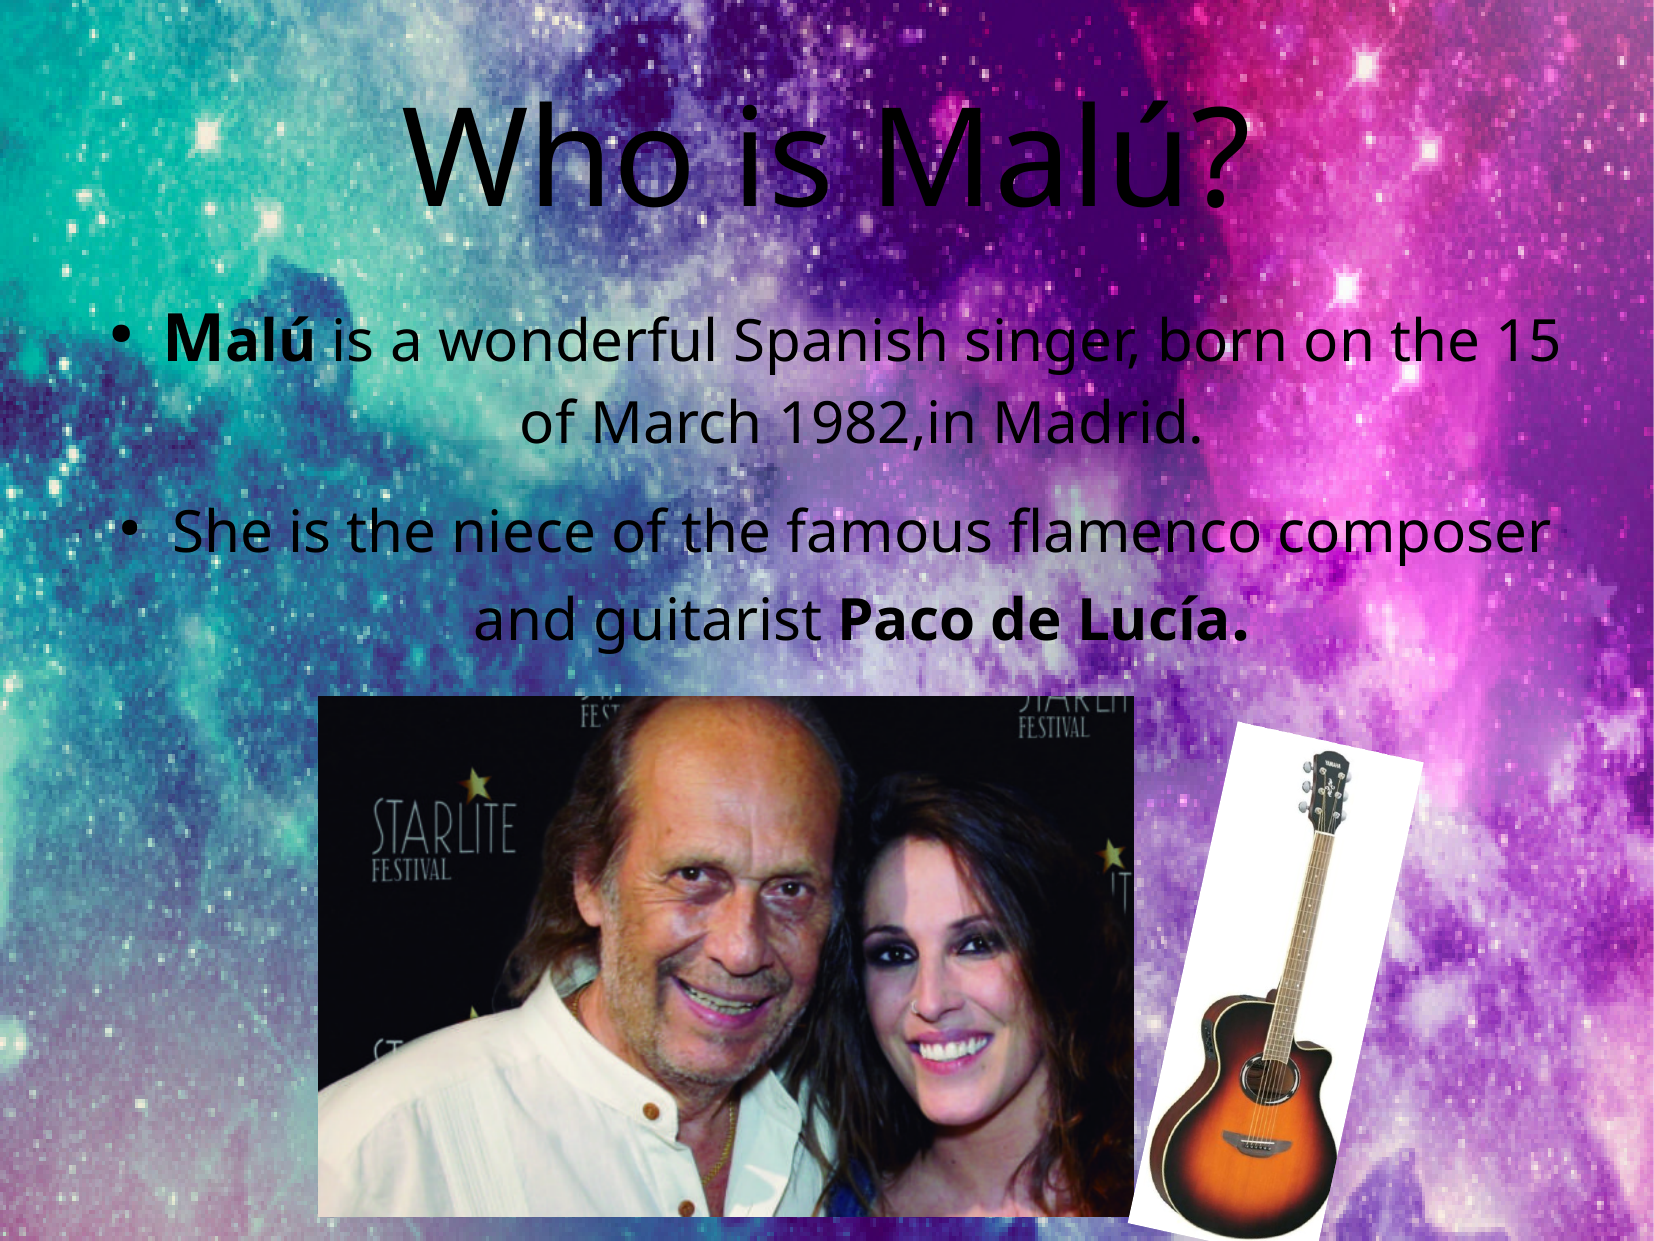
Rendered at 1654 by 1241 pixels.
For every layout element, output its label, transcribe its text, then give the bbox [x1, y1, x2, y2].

picture [0, 0, 1654, 1241]
title Who is Malú? [82, 49, 1571, 257]
list Malú is a wonderful Spanish singer, born on the 15 of March 1982,in Madrid. She is the niece of the famous flamenco composer and guitarist Paco de Lucía. [82, 290, 1571, 1010]
